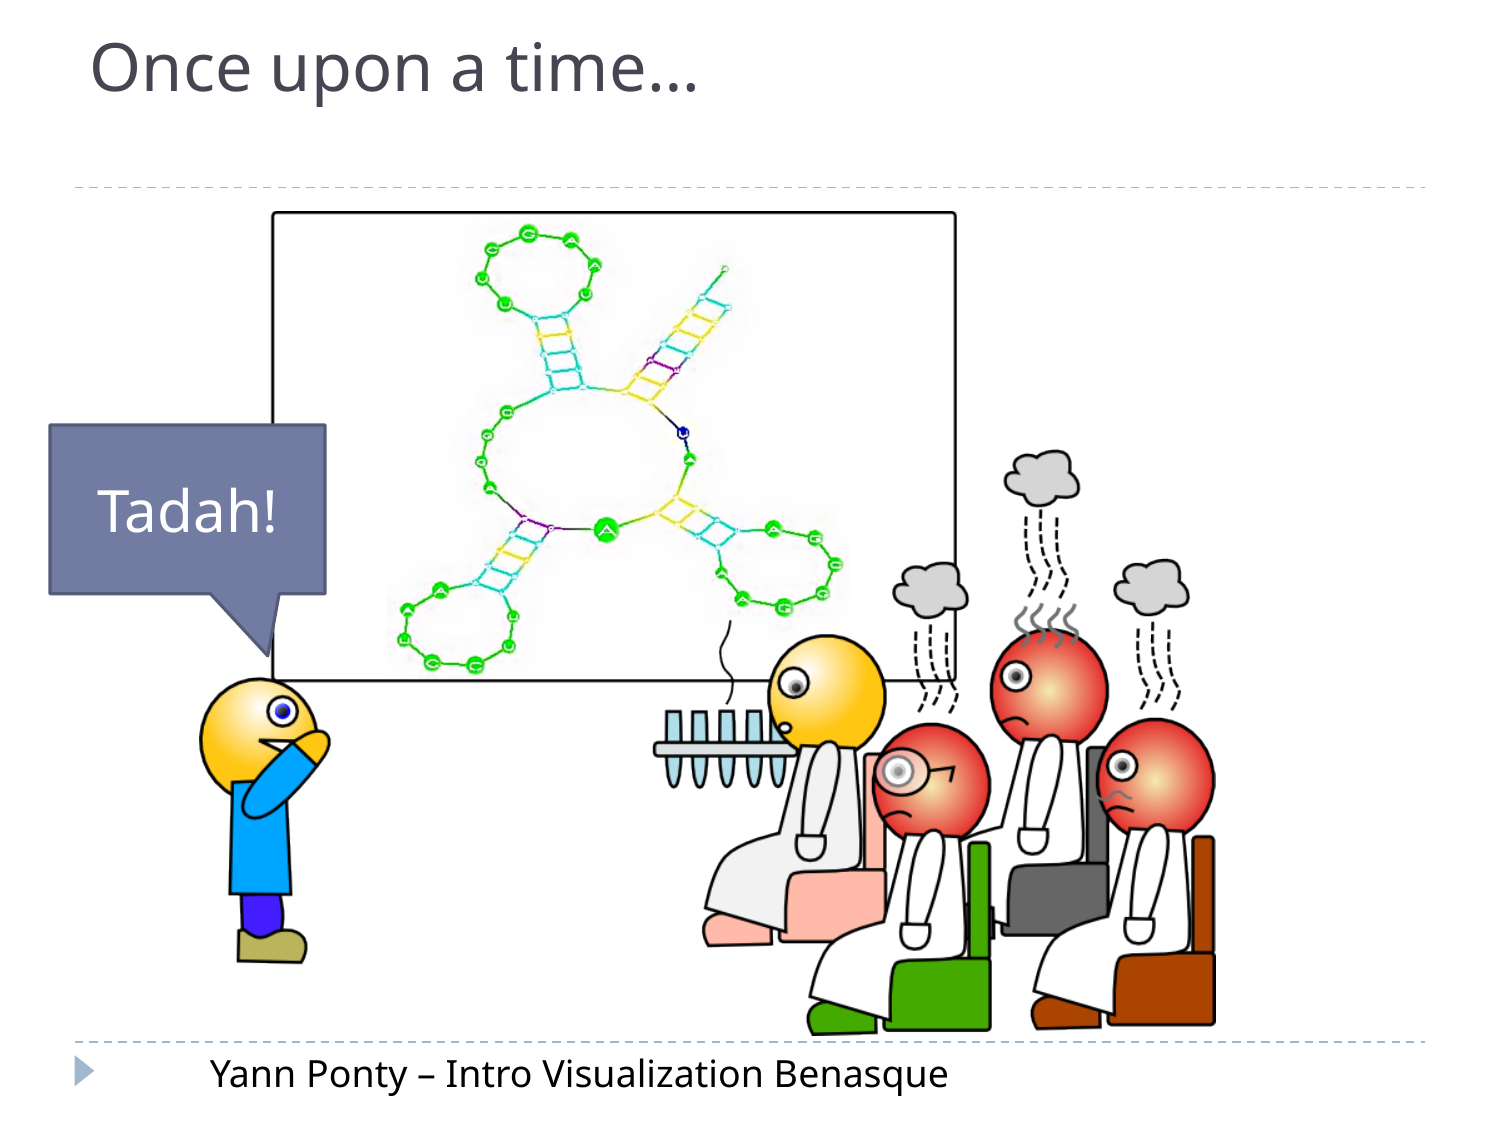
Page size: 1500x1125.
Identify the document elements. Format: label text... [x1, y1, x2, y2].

title Once upon a time… [75, 17, 1300, 113]
text_box Tadah! [50, 424, 326, 656]
picture [199, 211, 1216, 1036]
